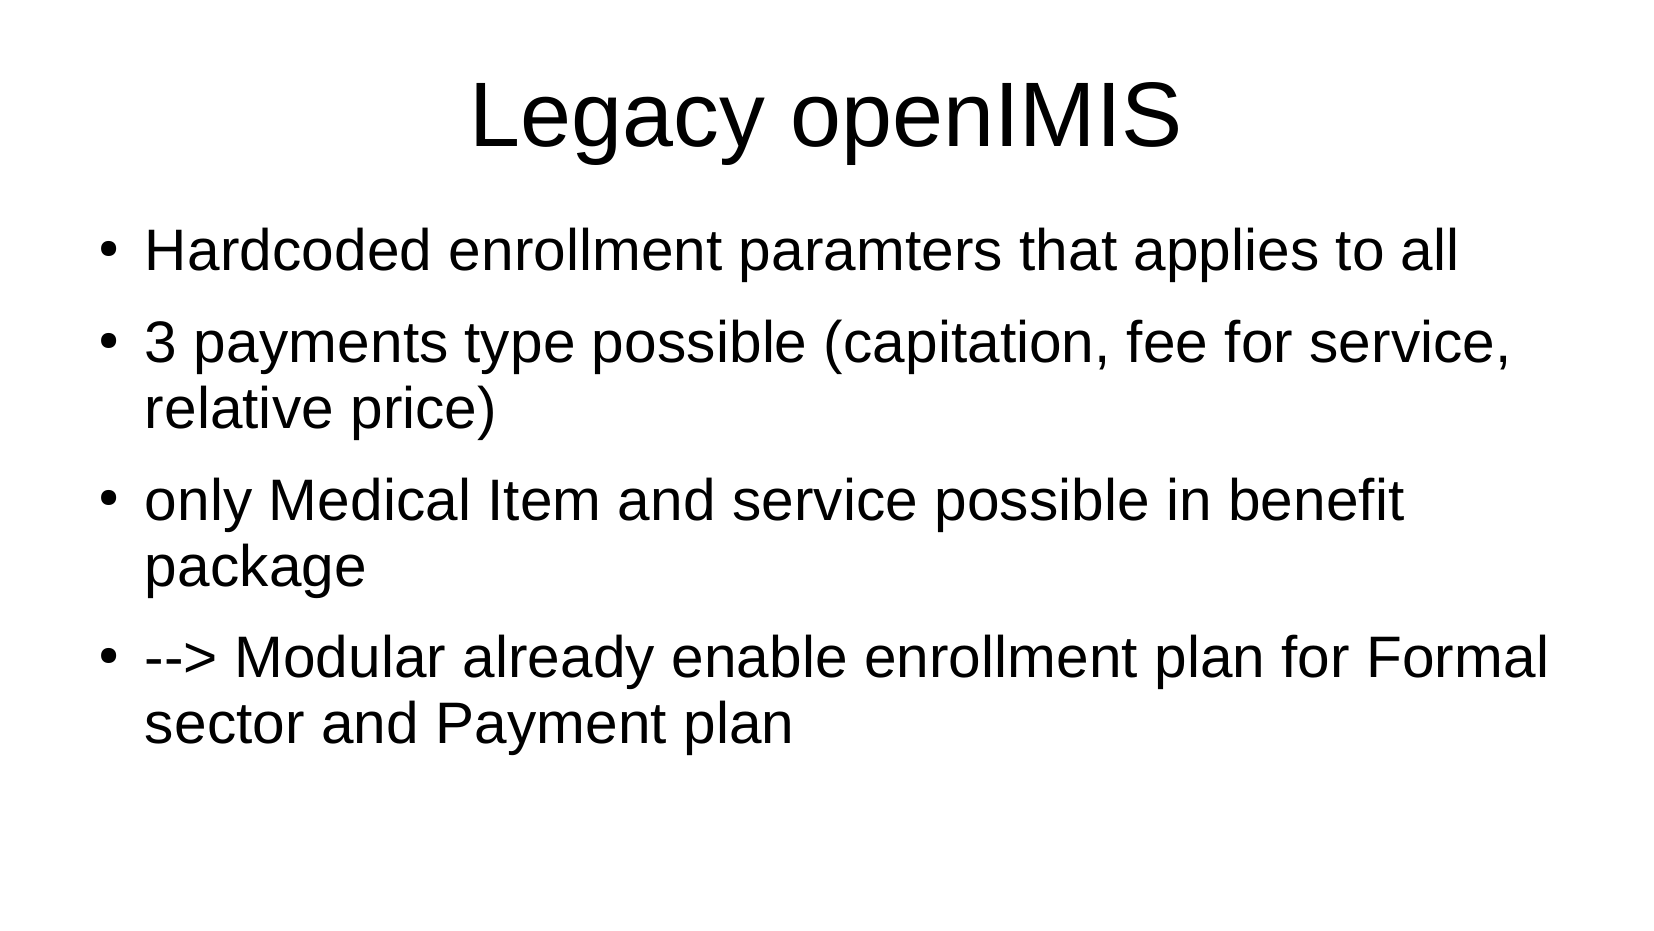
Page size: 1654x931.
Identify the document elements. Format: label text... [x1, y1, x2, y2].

list Hardcoded enrollment paramters that applies to all 3 payments type possible (capitation, fee for service, relative price) only Medical Item and service possible in benefit package --> Modular already enable enrollment plan for Formal sector and Payment plan [82, 217, 1571, 758]
title Legacy openIMIS [82, 37, 1571, 193]
